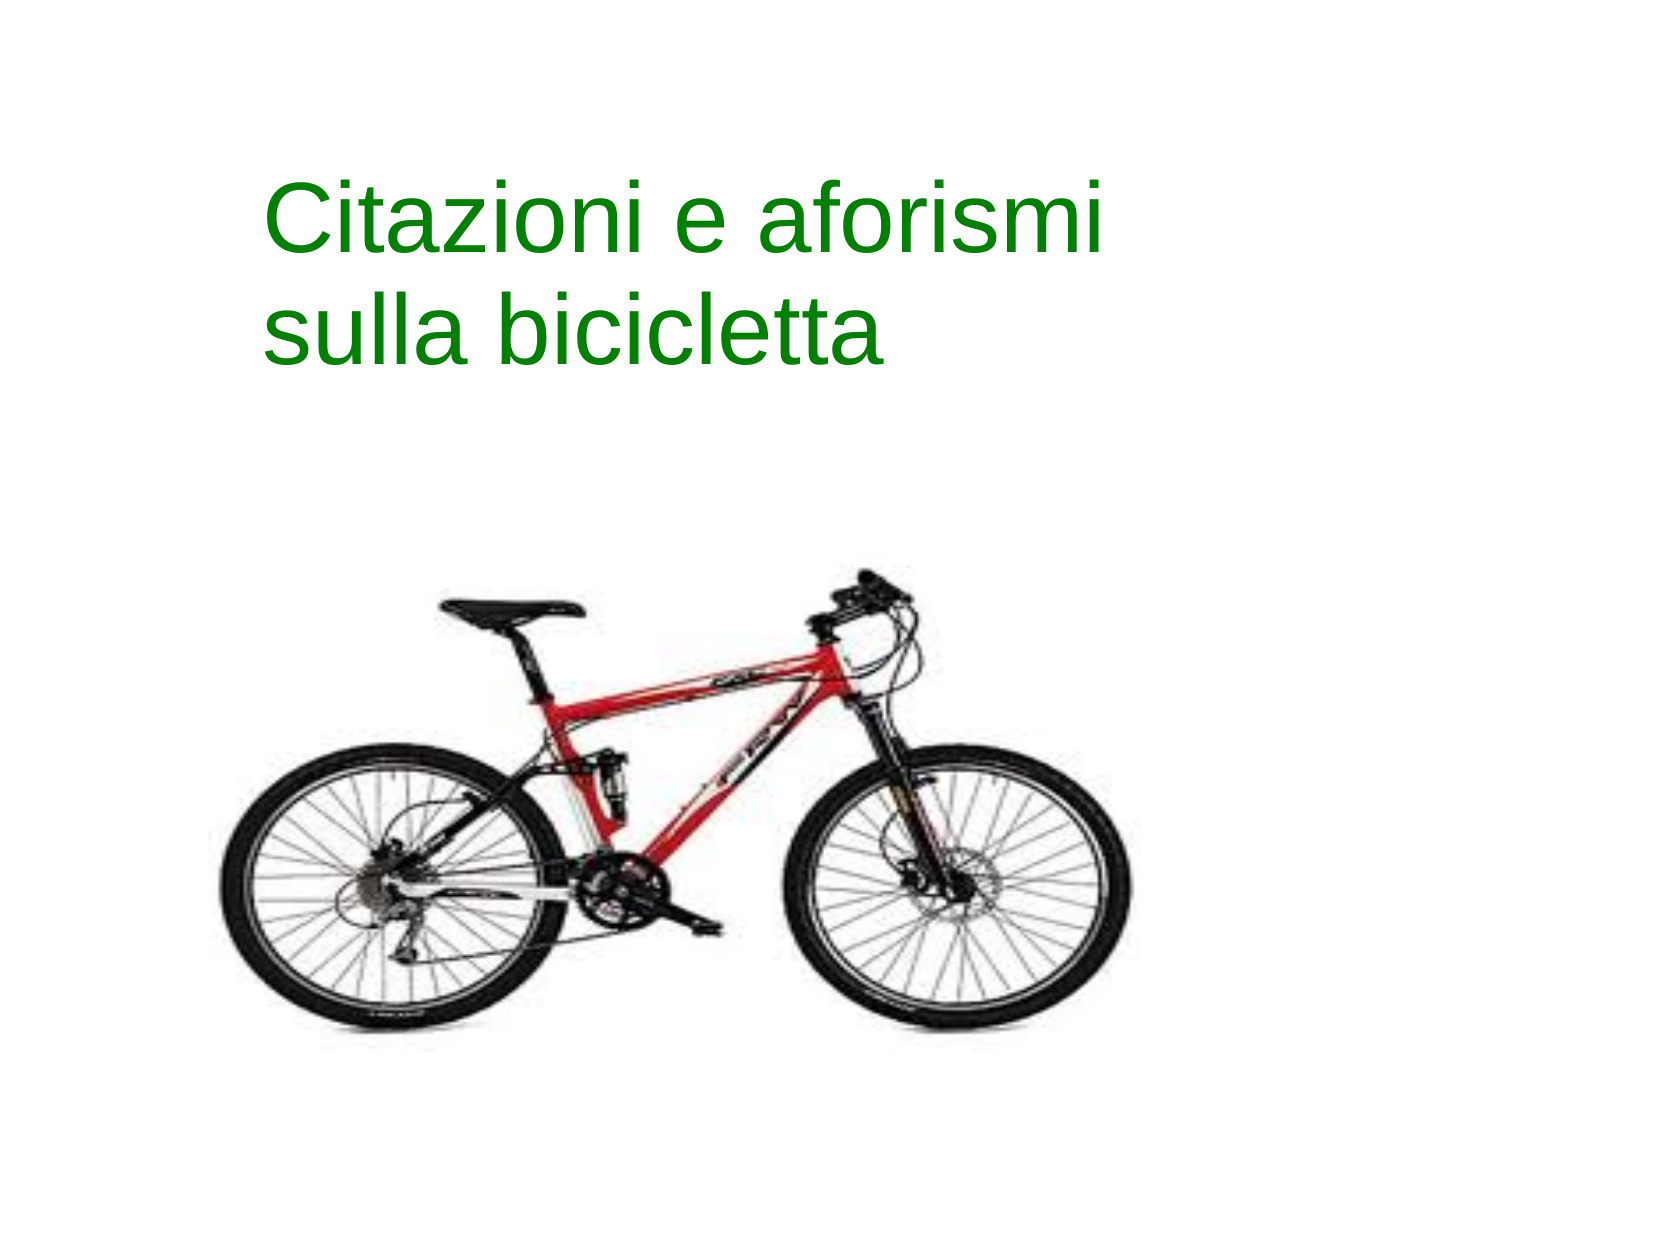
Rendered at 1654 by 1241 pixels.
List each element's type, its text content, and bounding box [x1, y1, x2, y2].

text_box Citazioni e aforismi sulla bicicletta [248, 153, 1311, 414]
picture [153, 543, 1170, 1052]
